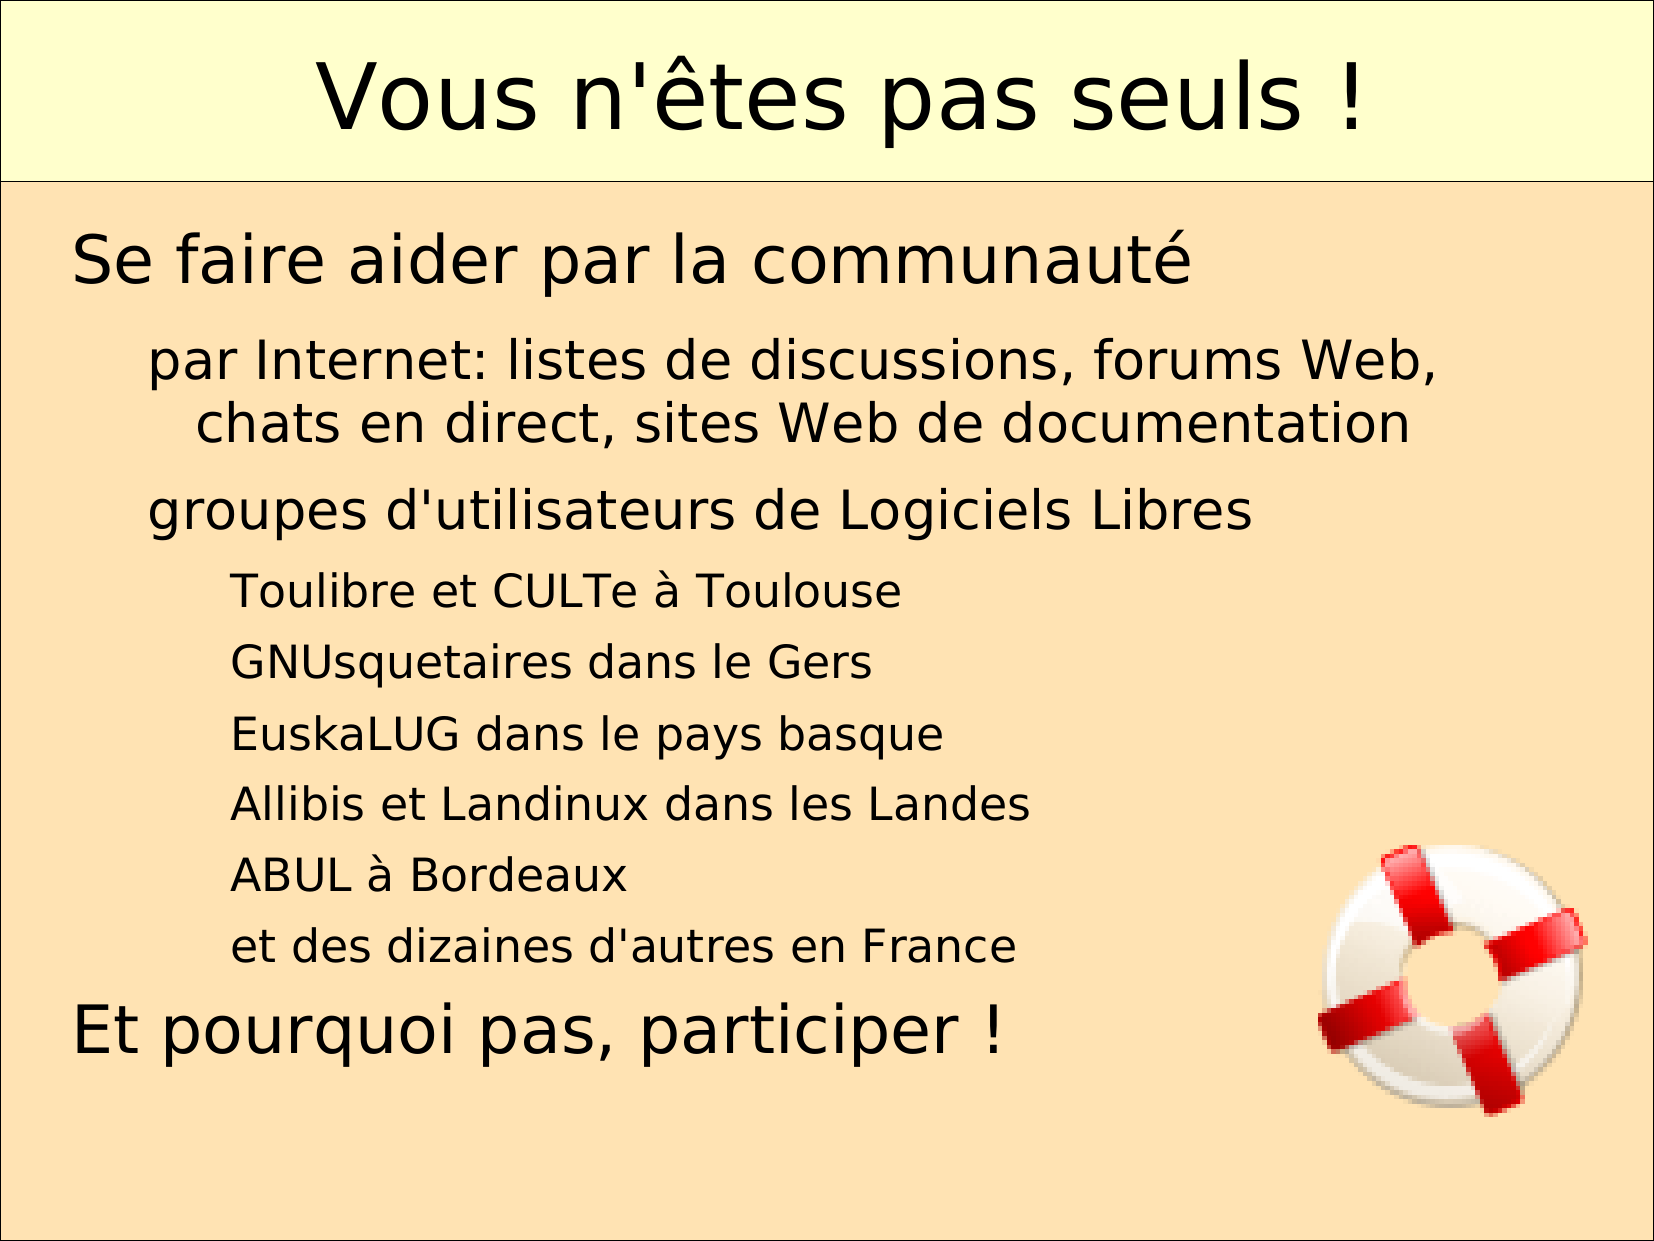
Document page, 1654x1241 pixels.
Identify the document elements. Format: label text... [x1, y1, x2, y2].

title Vous n'êtes pas seuls ! [135, 43, 1552, 151]
picture [1309, 836, 1597, 1127]
list Se faire aider par la communauté par Internet: listes de discussions, forums Web, chats en direct, sites Web de documentation groupes d'utilisateurs de Logiciels Libres Toulibre et CULTe à Toulouse GNUsquetaires dans le Gers EuskaLUG dans le pays basque Allibis et Landinux dans les Landes ABUL à Bordeaux et des dizaines d'autres en France Et pourquoi pas, participer ! [53, 221, 1605, 1148]
